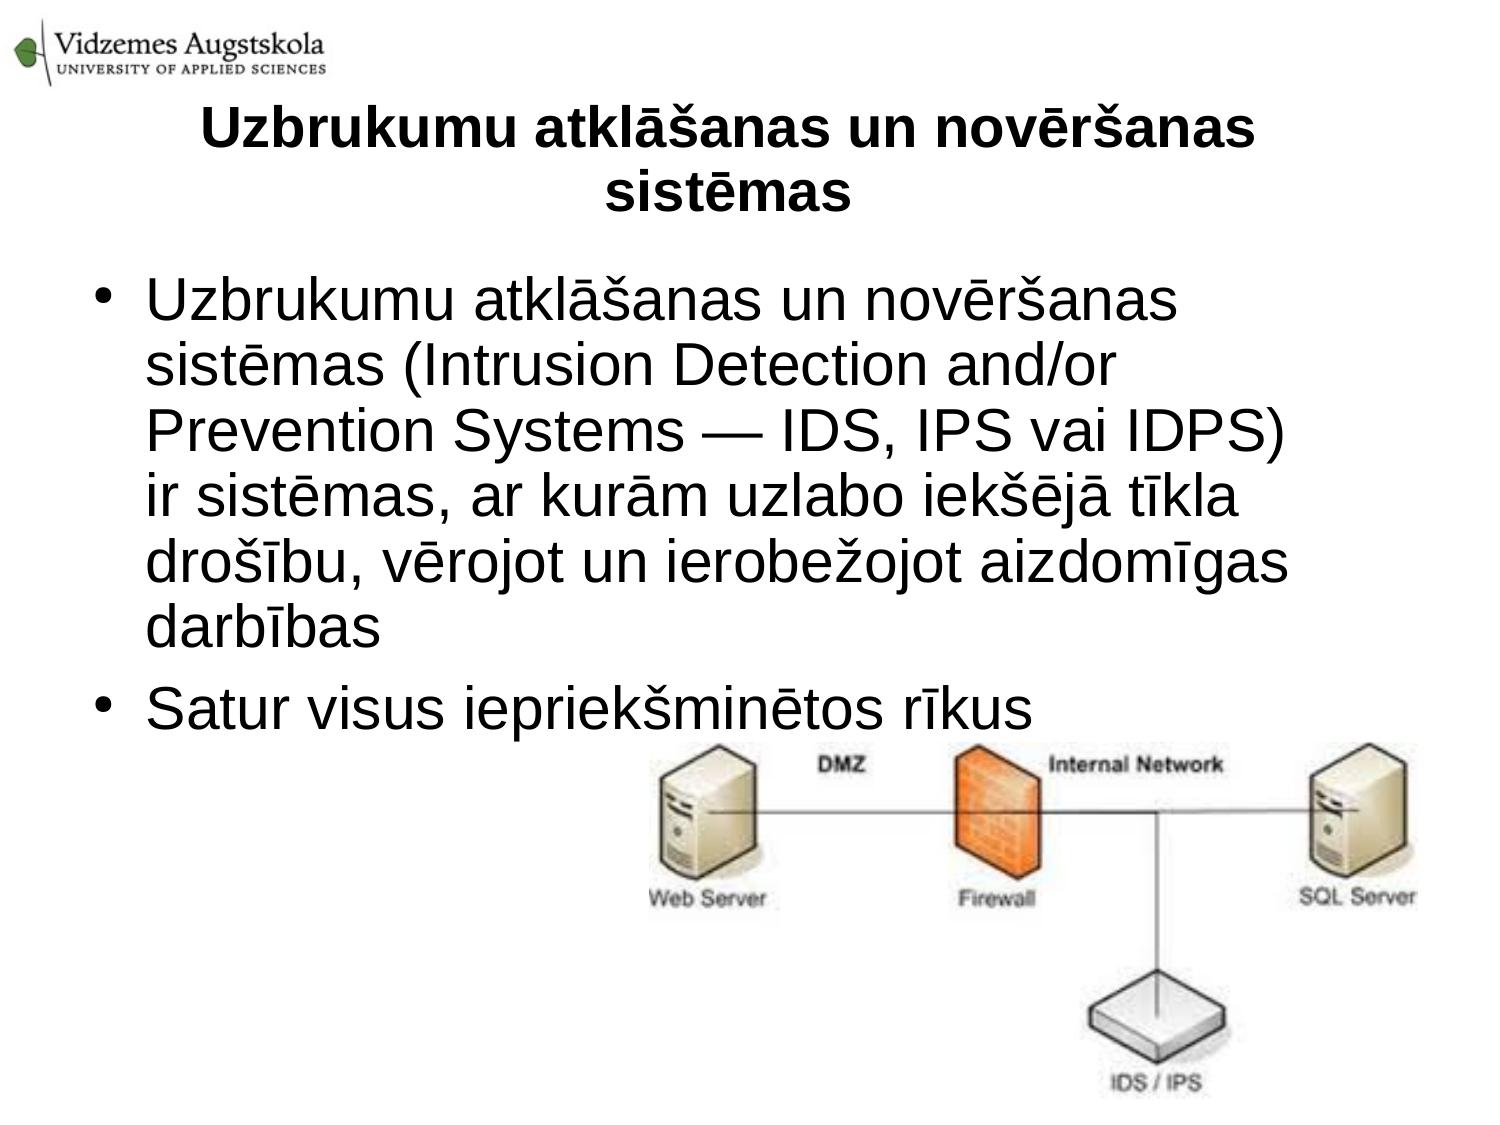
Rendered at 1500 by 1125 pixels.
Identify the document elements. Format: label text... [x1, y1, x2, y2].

picture [5, 2, 334, 102]
picture [649, 916, 1418, 1099]
list Uzbrukumu atklāšanas un novēršanas sistēmas (Intrusion Detection and/or Prevention Systems — IDS, IPS vai IDPS) ir sistēmas, ar kurām uzlabo iekšējā tīkla drošību, vērojot un ierobežojot aizdomīgas darbības Satur visus iepriekšminētos rīkus [75, 263, 1425, 916]
title Uzbrukumu atklāšanas un novēršanas sistēmas [85, 87, 1372, 177]
